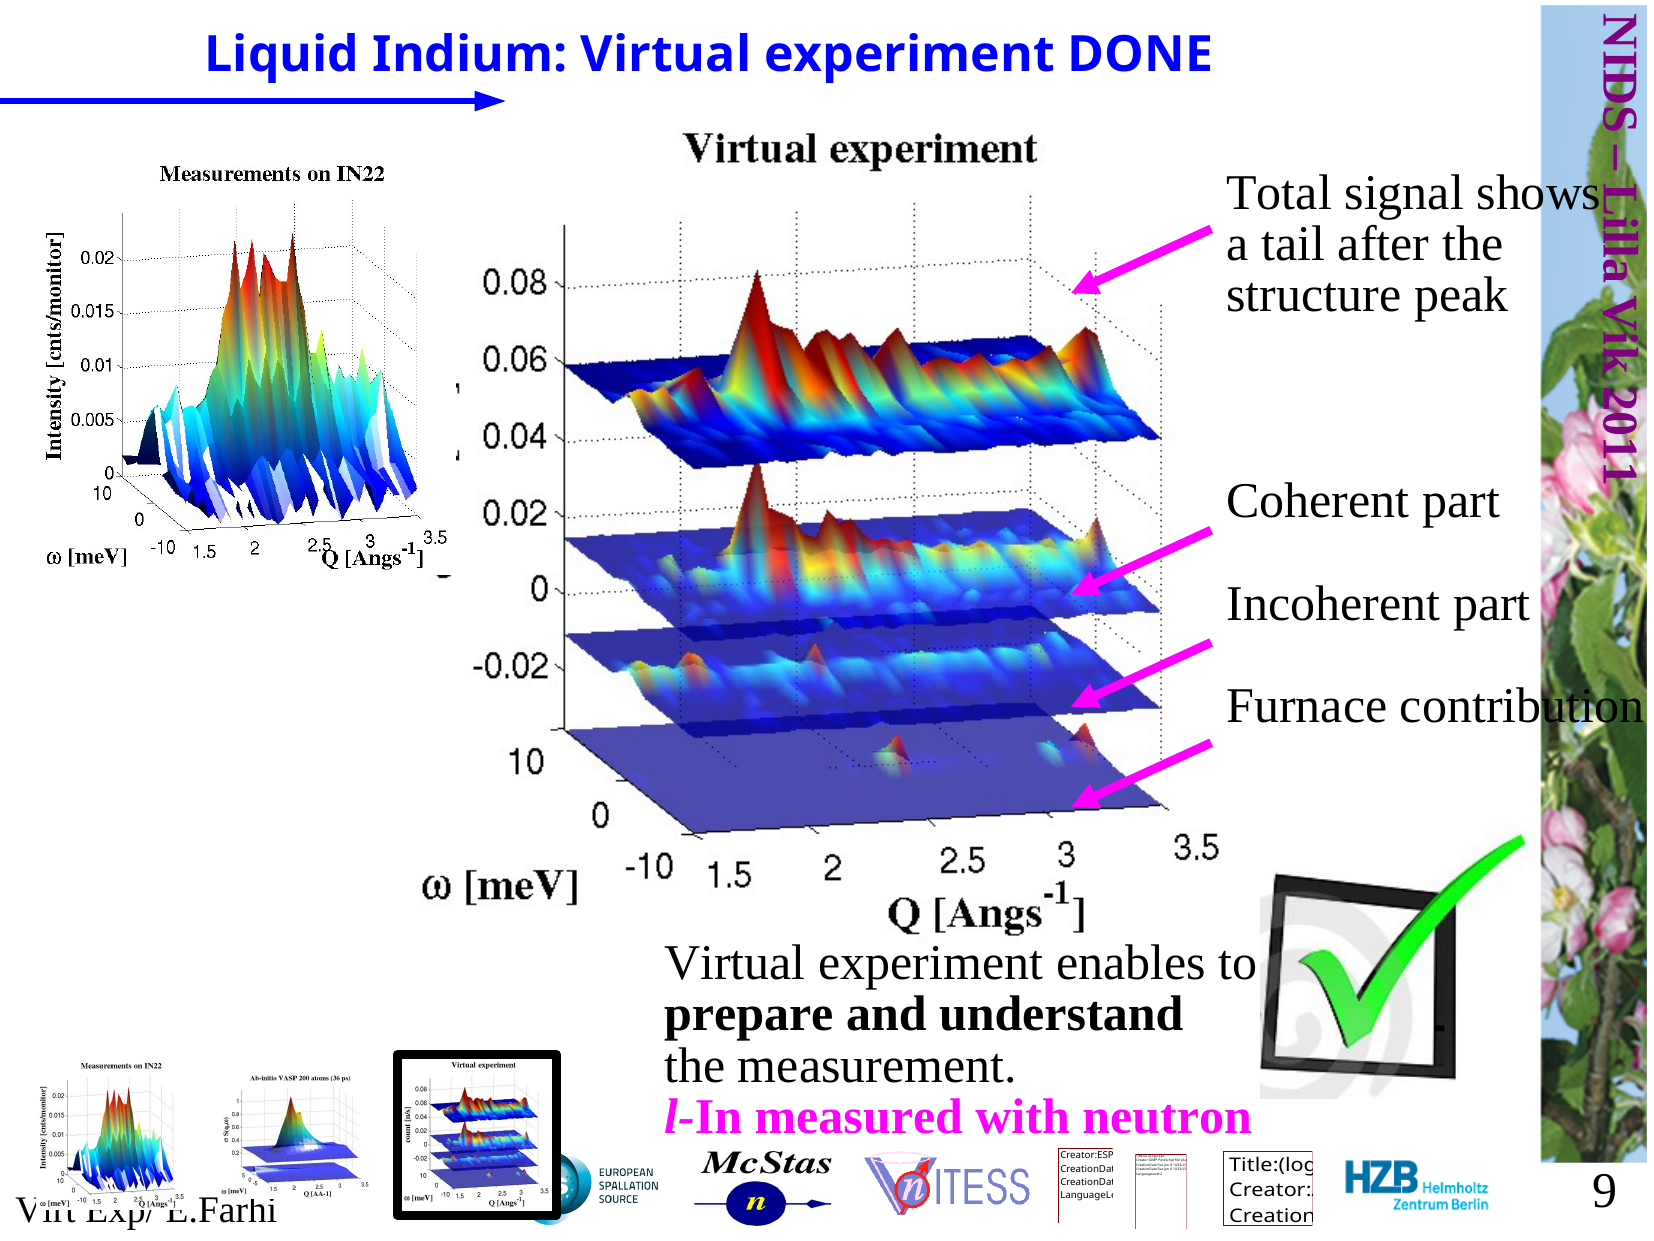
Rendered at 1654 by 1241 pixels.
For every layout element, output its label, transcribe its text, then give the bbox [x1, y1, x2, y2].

picture [516, 1149, 658, 1225]
picture [219, 1071, 370, 1199]
picture [1260, 820, 1536, 1099]
picture [1542, 6, 1646, 164]
picture [36, 1060, 187, 1210]
picture [692, 1156, 834, 1226]
picture [401, 1059, 552, 1211]
picture [858, 1156, 1037, 1221]
text_box Total signal shows a tail after the structure peak Coherent part Incoherent part Furnace contribution [1226, 164, 1646, 773]
text_box Liquid Indium: Virtual experiment DONE [204, 16, 1140, 73]
picture [36, 119, 1239, 959]
picture [561, 1166, 573, 1199]
picture [1542, 773, 1646, 1162]
text_box Virtual experiment enables to prepare and understand the measurement. l-In measured with neutron [664, 934, 1271, 1156]
picture [1323, 1145, 1526, 1221]
